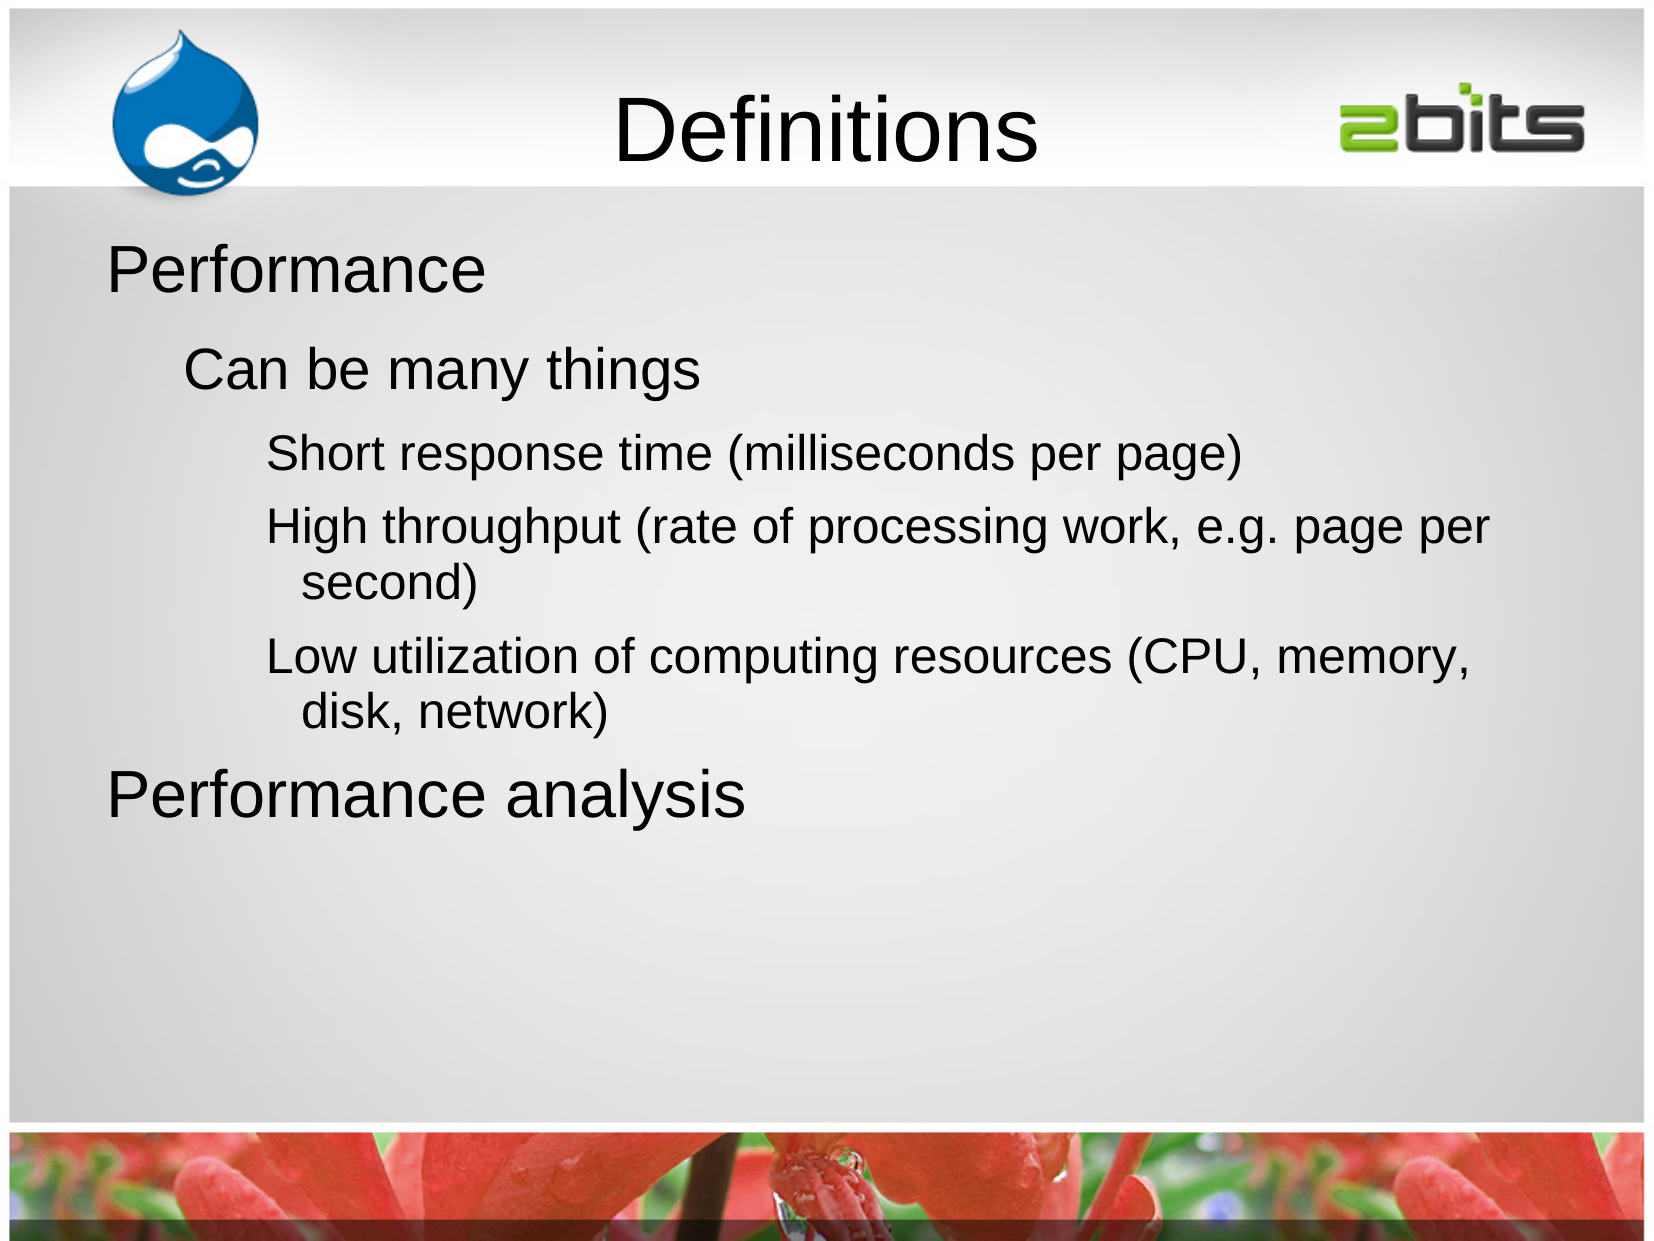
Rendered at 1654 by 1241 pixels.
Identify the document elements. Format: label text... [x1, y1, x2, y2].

title Definitions [82, 25, 1571, 233]
picture [0, 0, 1654, 1241]
list Performance Can be many things Short response time (milliseconds per page) High throughput (rate of processing work, e.g. page per second) Low utilization of computing resources (CPU, memory, disk, network) Performance analysis [88, 232, 1577, 1051]
